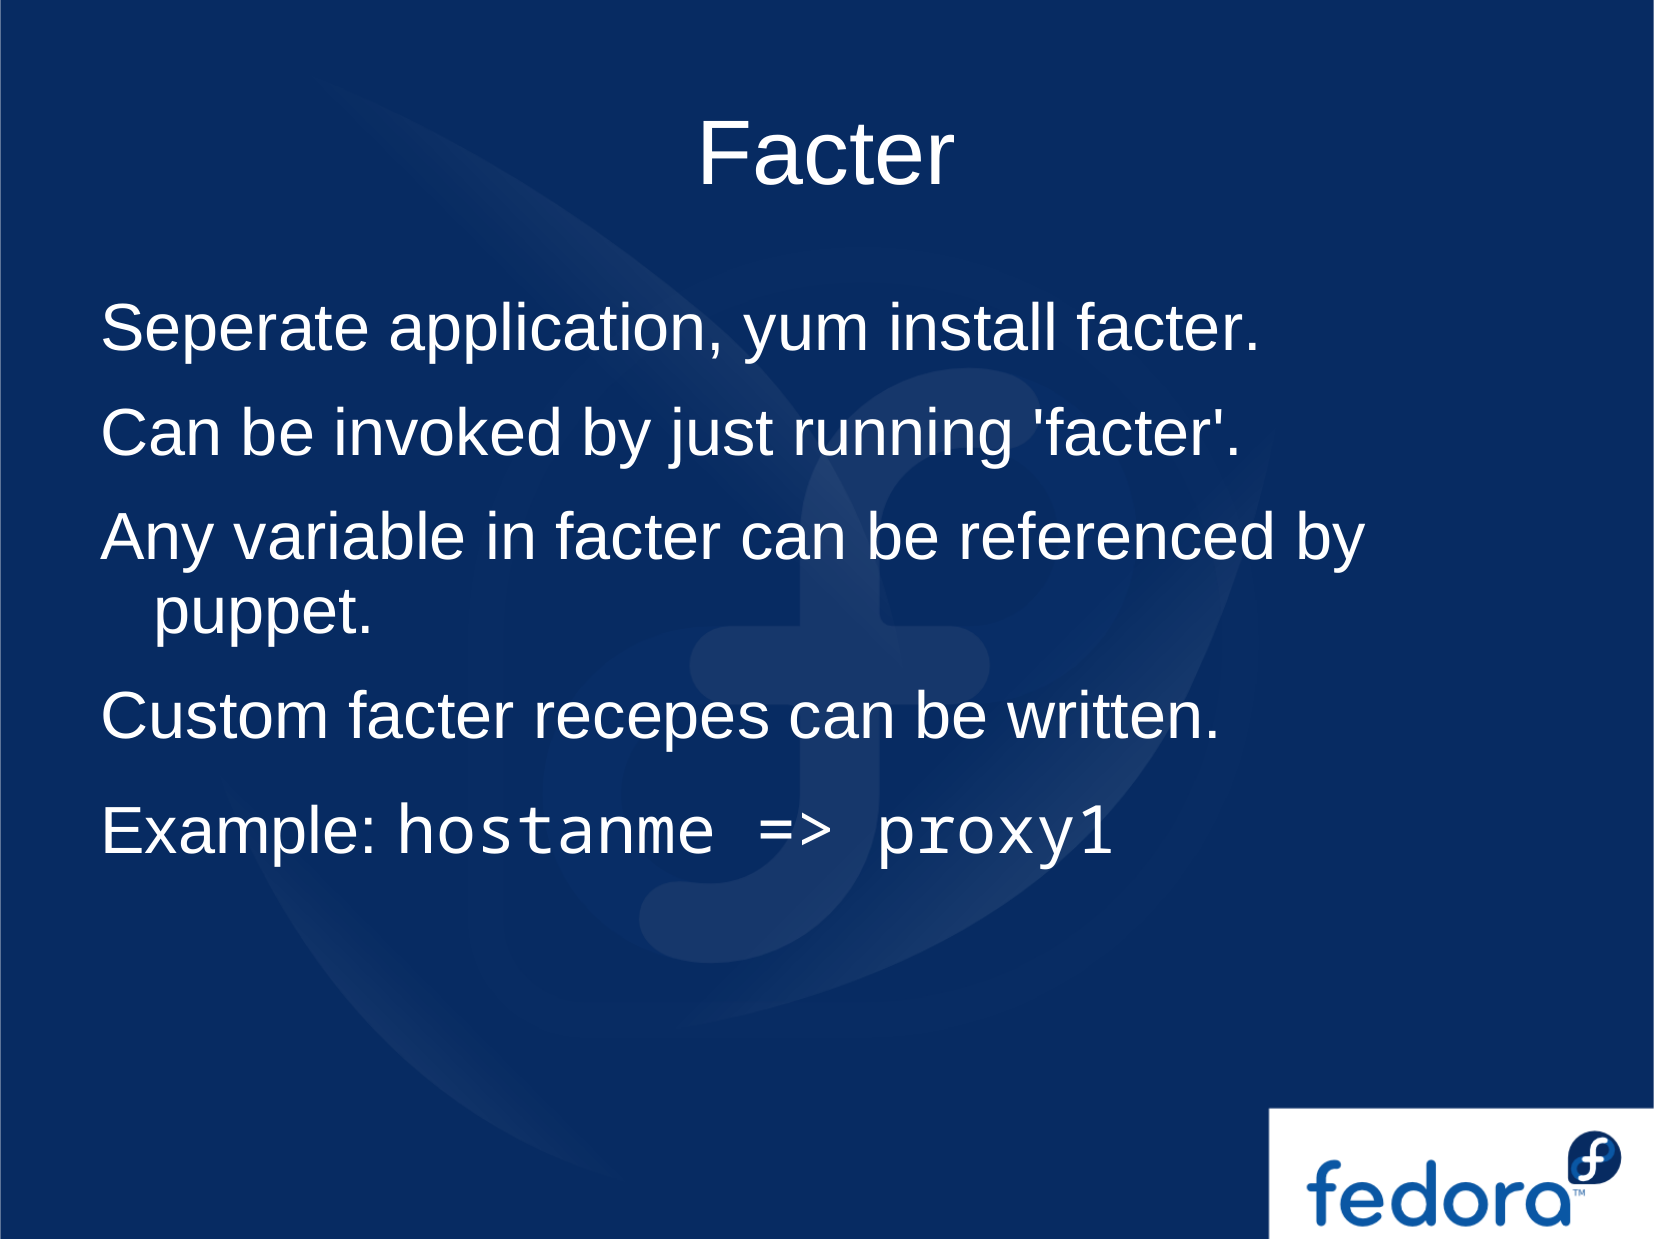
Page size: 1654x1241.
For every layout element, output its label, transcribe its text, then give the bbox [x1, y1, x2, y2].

list Seperate application, yum install facter. Can be invoked by just running 'facter'. Any variable in facter can be referenced by puppet. Custom facter recepes can be written. Example: hostanme => proxy1 [82, 290, 1571, 1094]
picture [0, 0, 1654, 1239]
title Facter [82, 56, 1571, 250]
